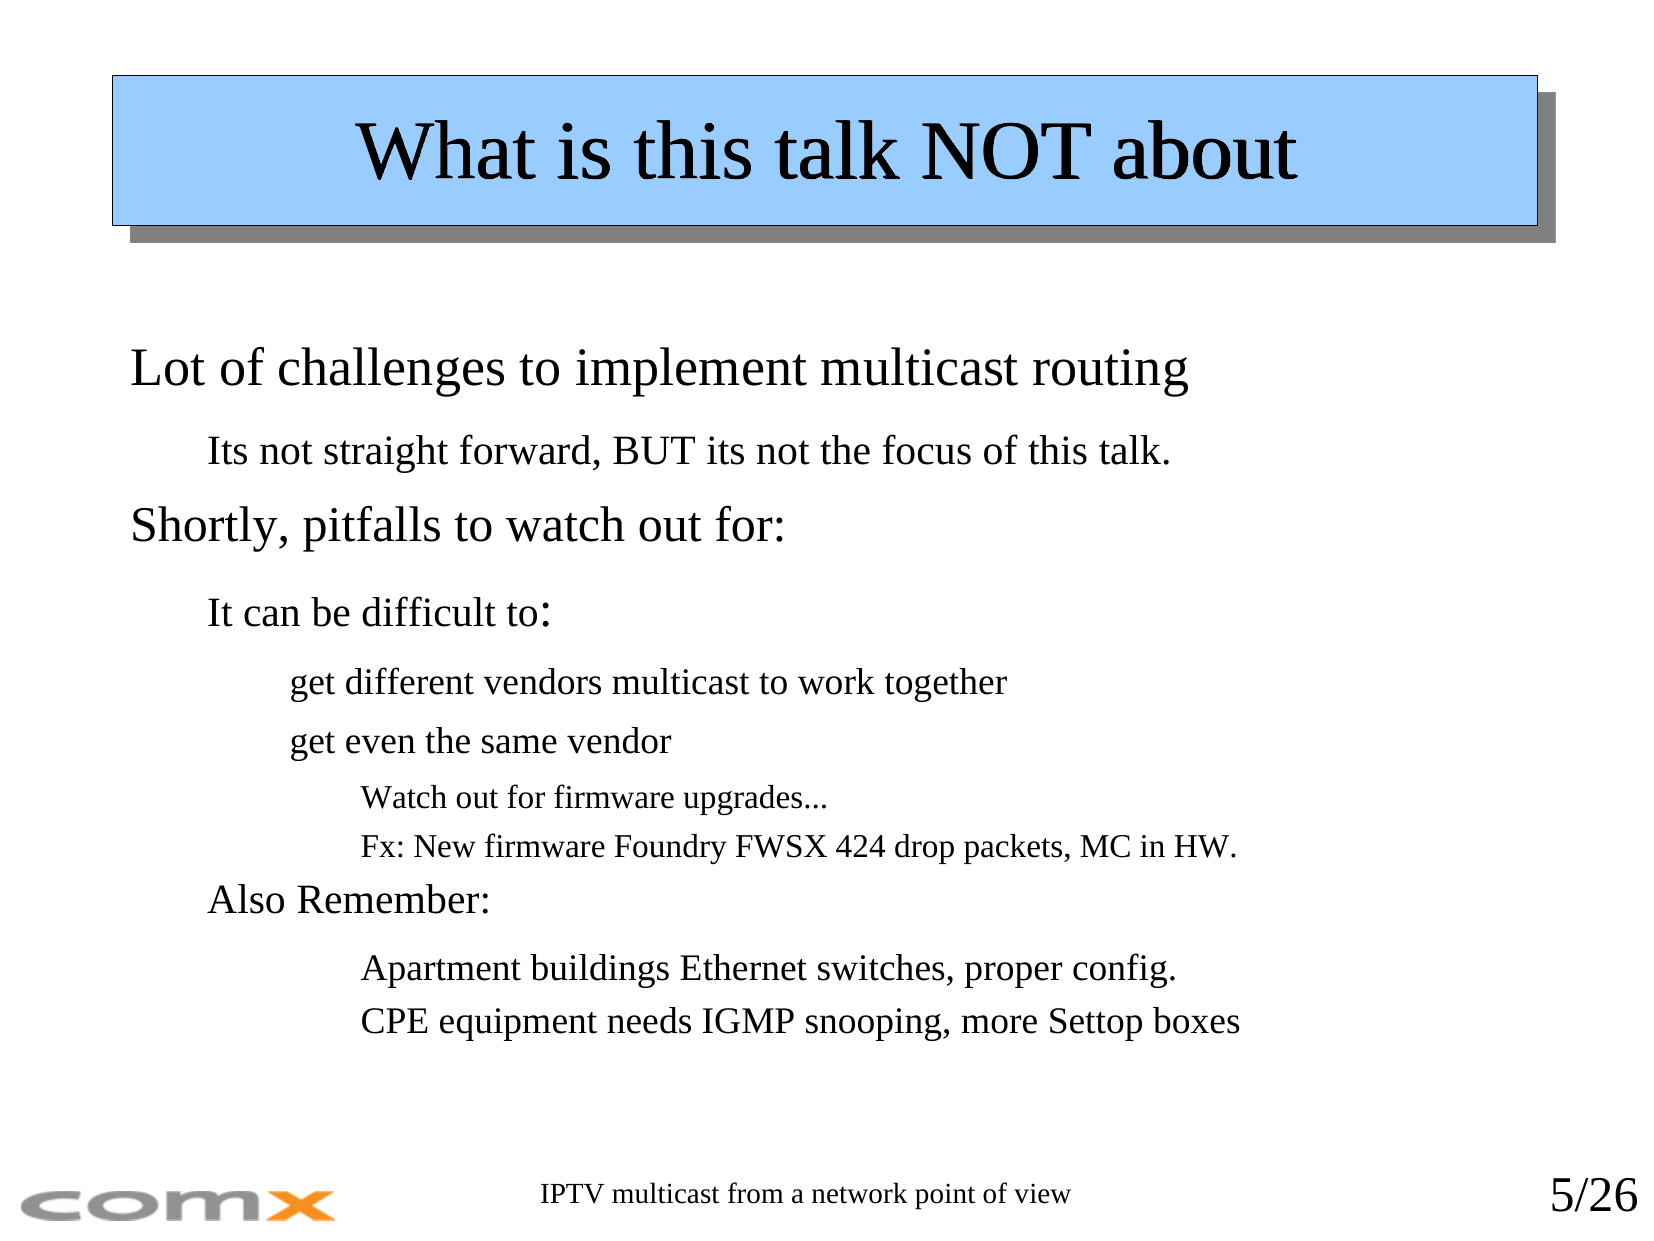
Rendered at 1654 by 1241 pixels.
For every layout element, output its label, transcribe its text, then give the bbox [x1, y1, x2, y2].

picture [21, 1191, 335, 1221]
list Lot of challenges to implement multicast routing Its not straight forward, BUT its not the focus of this talk. Shortly, pitfalls to watch out for: It can be difficult to: get different vendors multicast to work together get even the same vendor Watch out for firmware upgrades... Fx: New firmware Foundry FWSX 424 drop packets, MC in HW. Also Remember: Apartment buildings Ethernet switches, proper config. CPE equipment needs IGMP snooping, more Settop boxes [112, 337, 1538, 1126]
title What is this talk NOT about [116, 75, 1538, 226]
